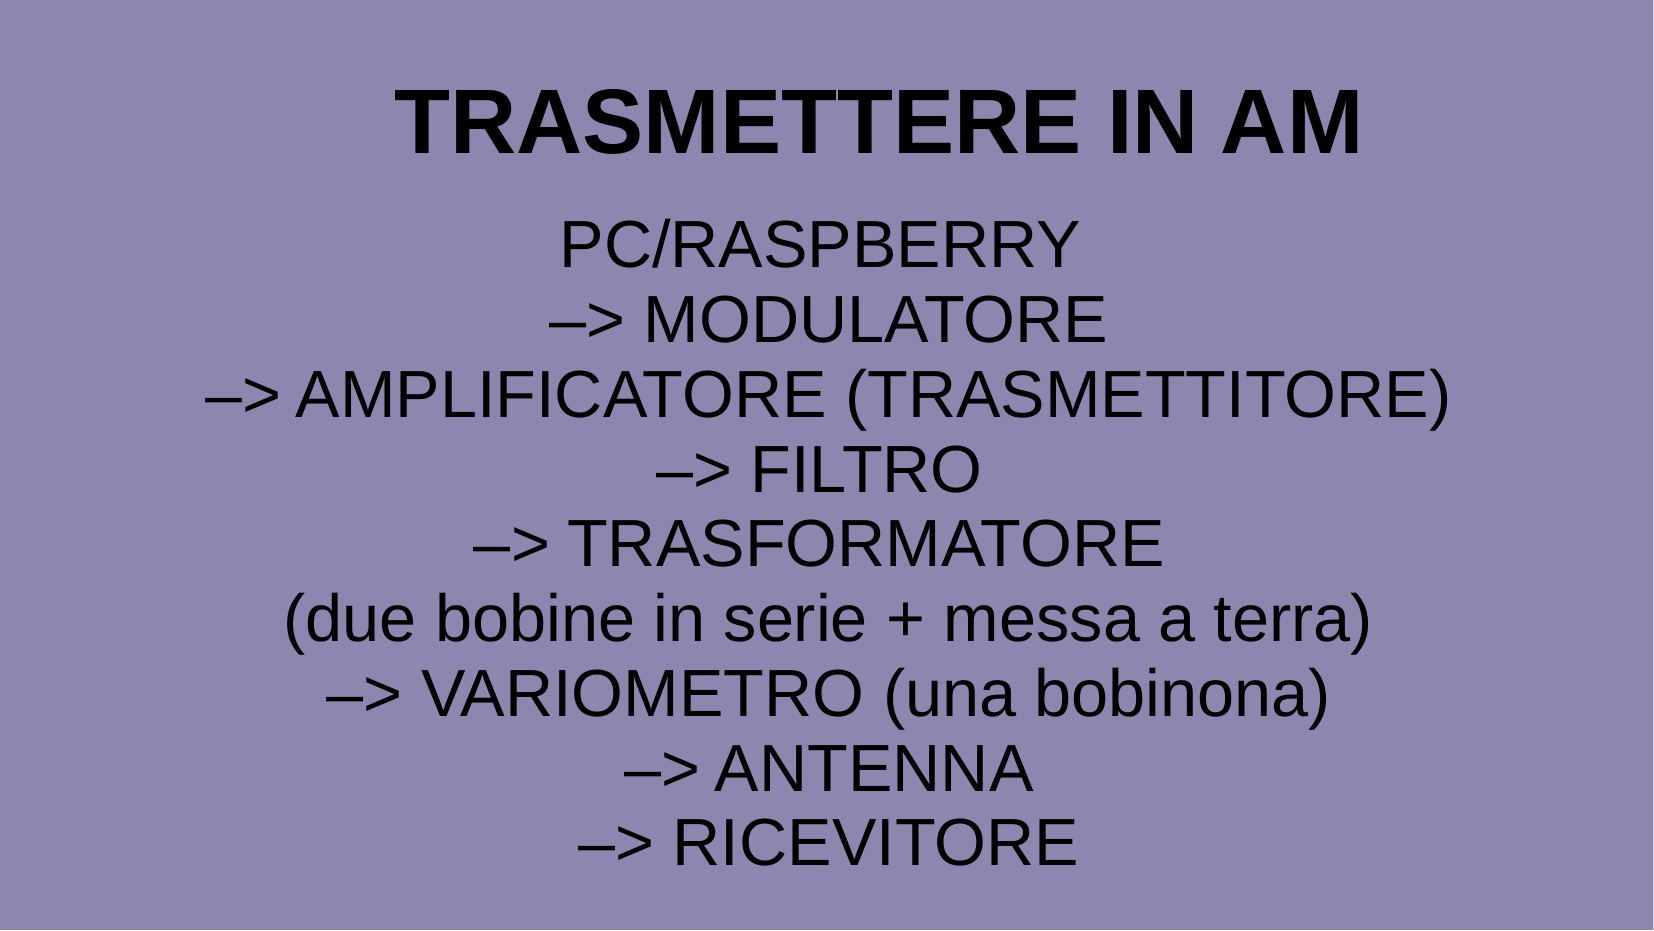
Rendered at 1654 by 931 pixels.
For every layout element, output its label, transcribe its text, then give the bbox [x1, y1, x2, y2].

subtitle PC/RASPBERRY –> MODULATORE –> AMPLIFICATORE (TRASMETTITORE) –> FILTRO –> TRASFORMATORE (due bobine in serie + messa a terra) –> VARIOMETRO (una bobinona) –> ANTENNA –> RICEVITORE [84, 207, 1574, 881]
title TRASMETTERE IN AM [148, 15, 1637, 228]
